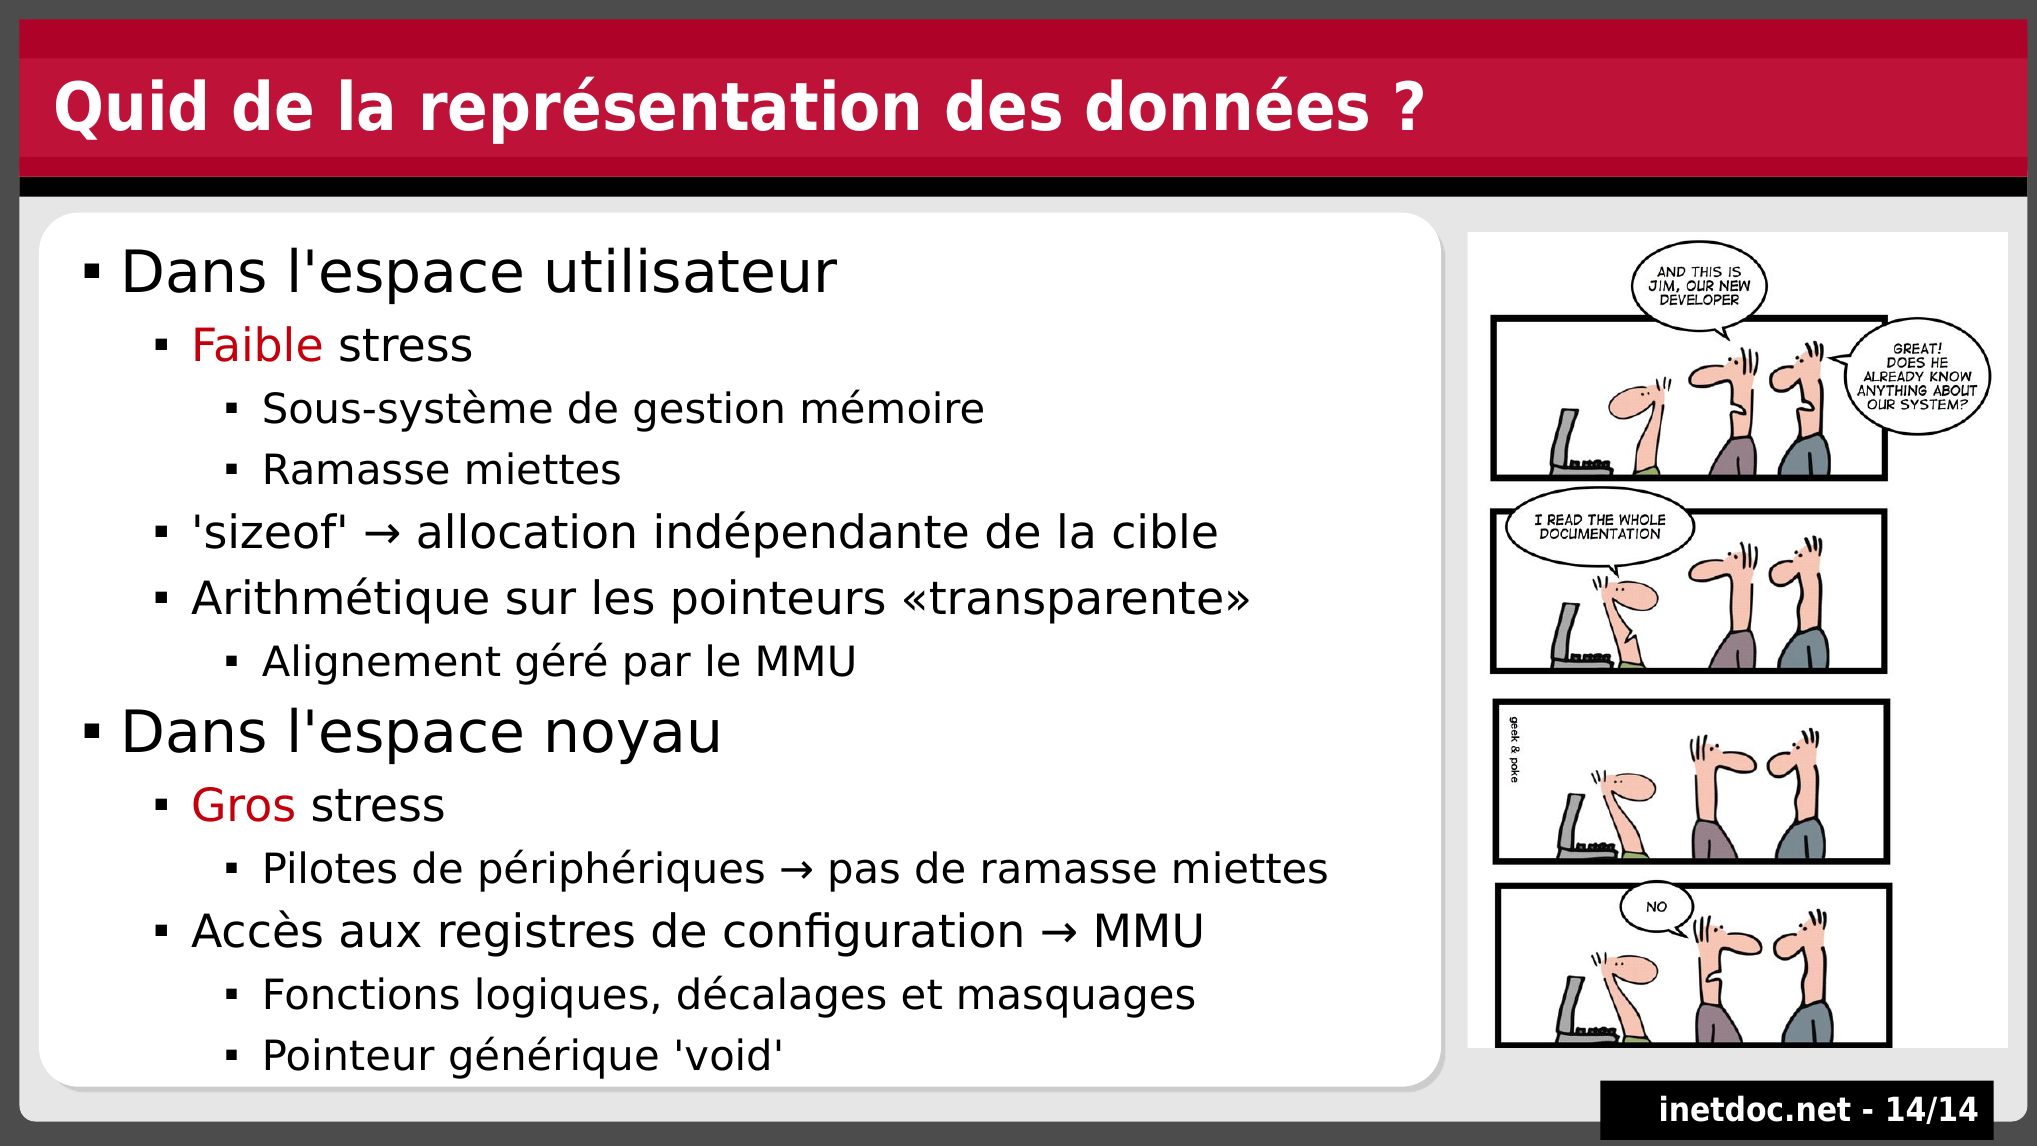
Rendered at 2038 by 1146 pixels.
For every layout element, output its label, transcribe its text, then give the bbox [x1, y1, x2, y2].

text_box [19, 19, 2028, 59]
picture [1467, 232, 2008, 1048]
text_box inetdoc.net - <numéro>/14 [1600, 1080, 1994, 1140]
text_box Quid de la représentation des données ? [19, 59, 2028, 157]
text_box [19, 157, 2028, 1122]
text_box Dans l'espace utilisateur Faible stress Sous-système de gestion mémoire Ramasse miettes 'sizeof' → allocation indépendante de la cible Arithmétique sur les pointeurs «transparente» Alignement géré par le MMU Dans l'espace noyau Gros stress Pilotes de périphériques → pas de ramasse miettes Accès aux registres de configuration → MMU Fonctions logiques, décalages et masquages Pointeur générique 'void' [38, 212, 1442, 1087]
